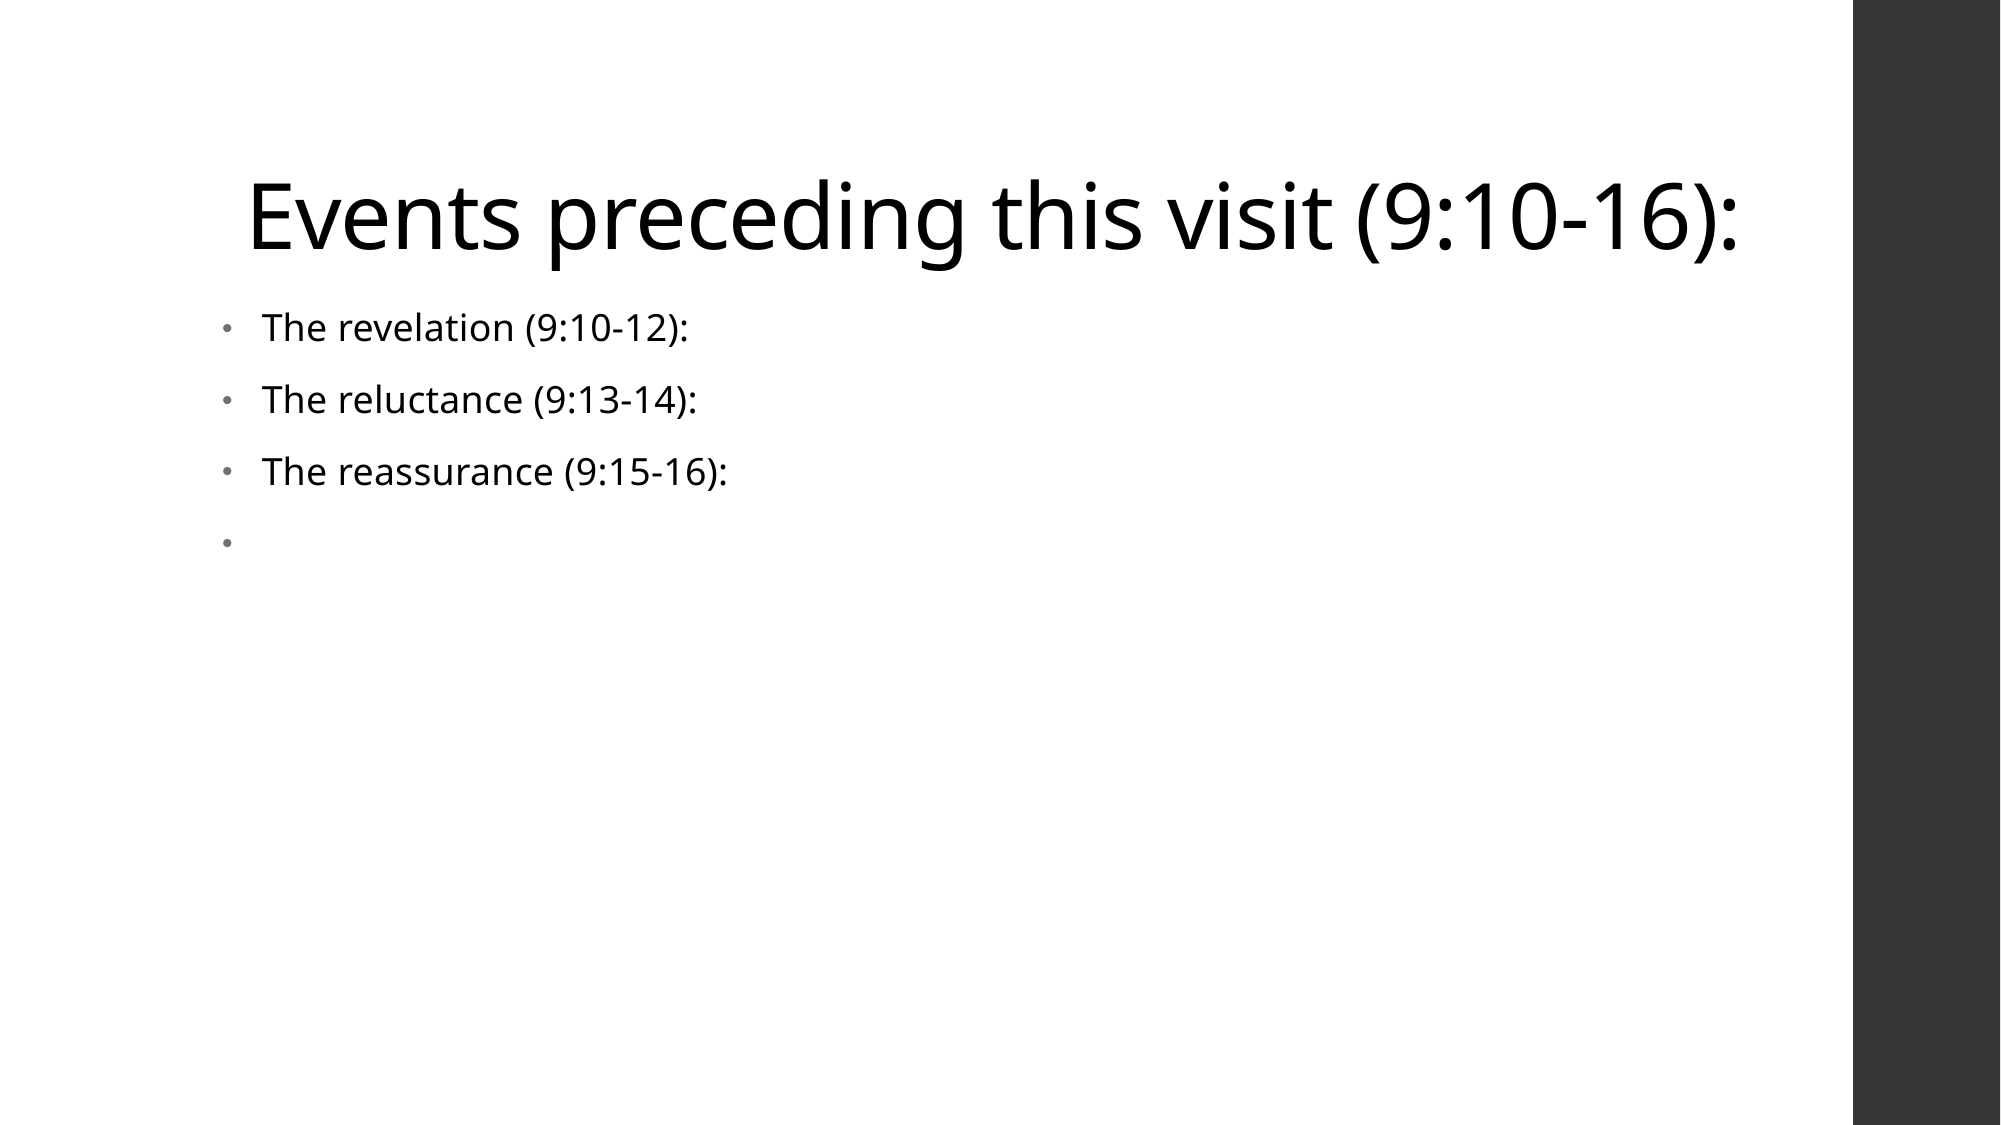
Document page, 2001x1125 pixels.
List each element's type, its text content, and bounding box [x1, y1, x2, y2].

title Events preceding this visit (9:10-16): [206, 60, 1797, 278]
list The revelation (9:10-12): The reluctance (9:13-14): The reassurance (9:15-16): [206, 299, 1617, 1014]
